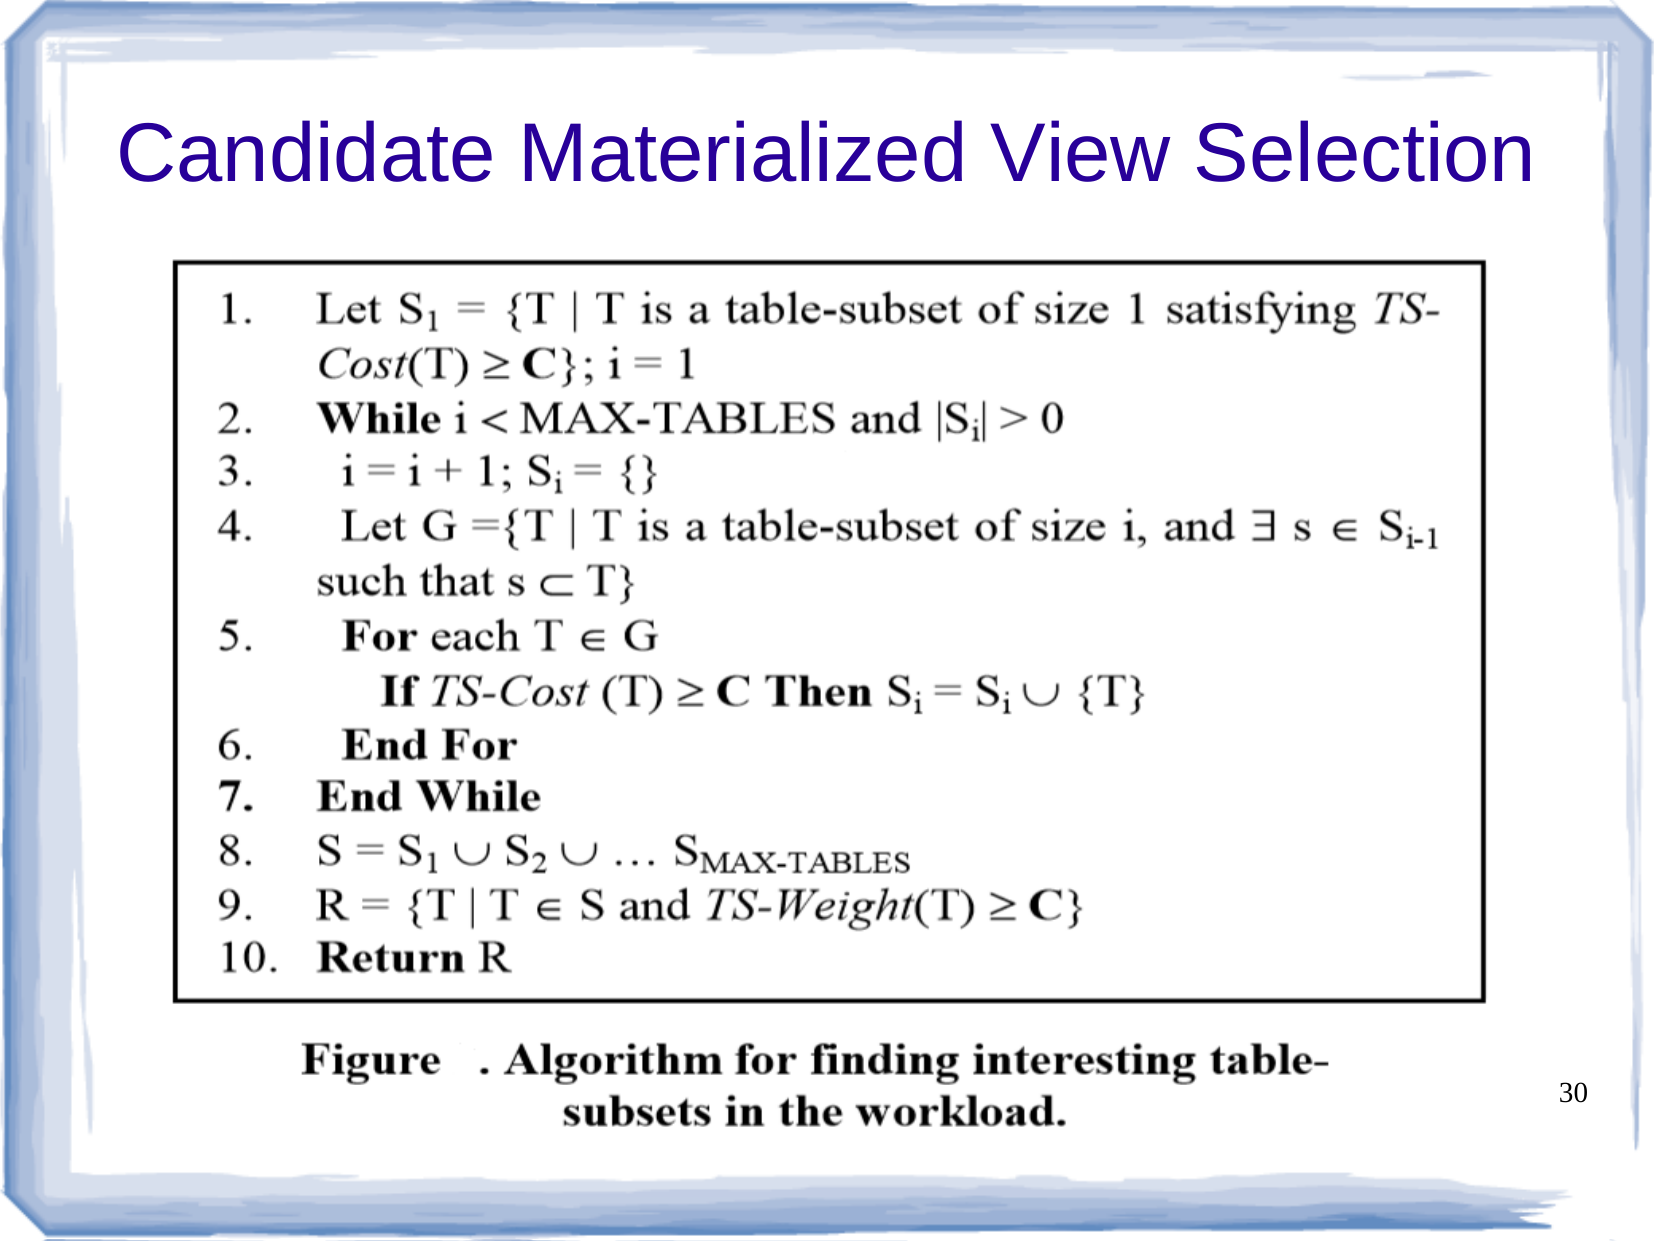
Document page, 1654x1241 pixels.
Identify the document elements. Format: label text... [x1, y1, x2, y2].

title Candidate Materialized View Selection [82, 49, 1571, 257]
picture [0, 0, 1654, 1241]
